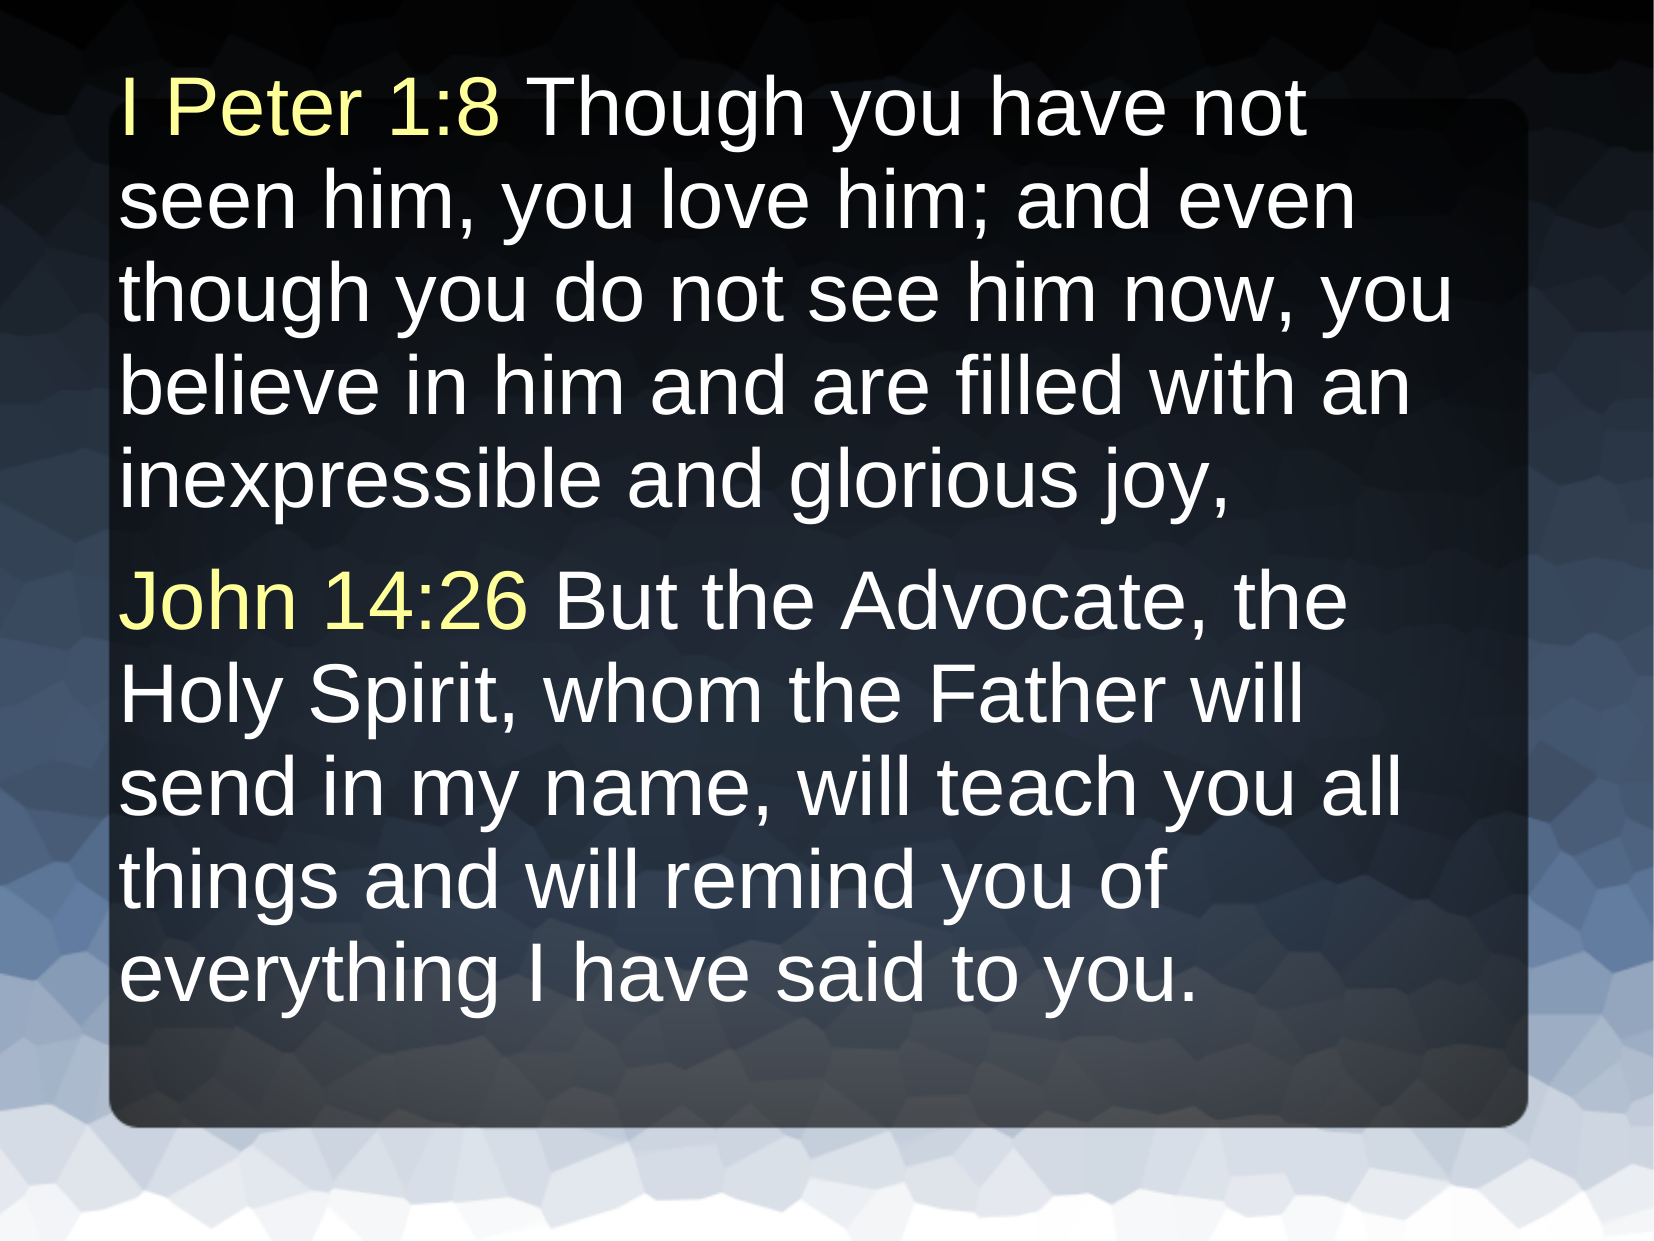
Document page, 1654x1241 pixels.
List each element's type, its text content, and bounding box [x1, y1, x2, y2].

picture [0, 0, 1654, 1241]
list I Peter 1:8 Though you have not seen him, you love him; and even though you do not see him now, you believe in him and are filled with an inexpressible and glorious joy, John 14:26 But the Advocate, the Holy Spirit, whom the Father will send in my name, will teach you all things and will remind you of everything I have said to you. [118, 60, 1506, 1241]
